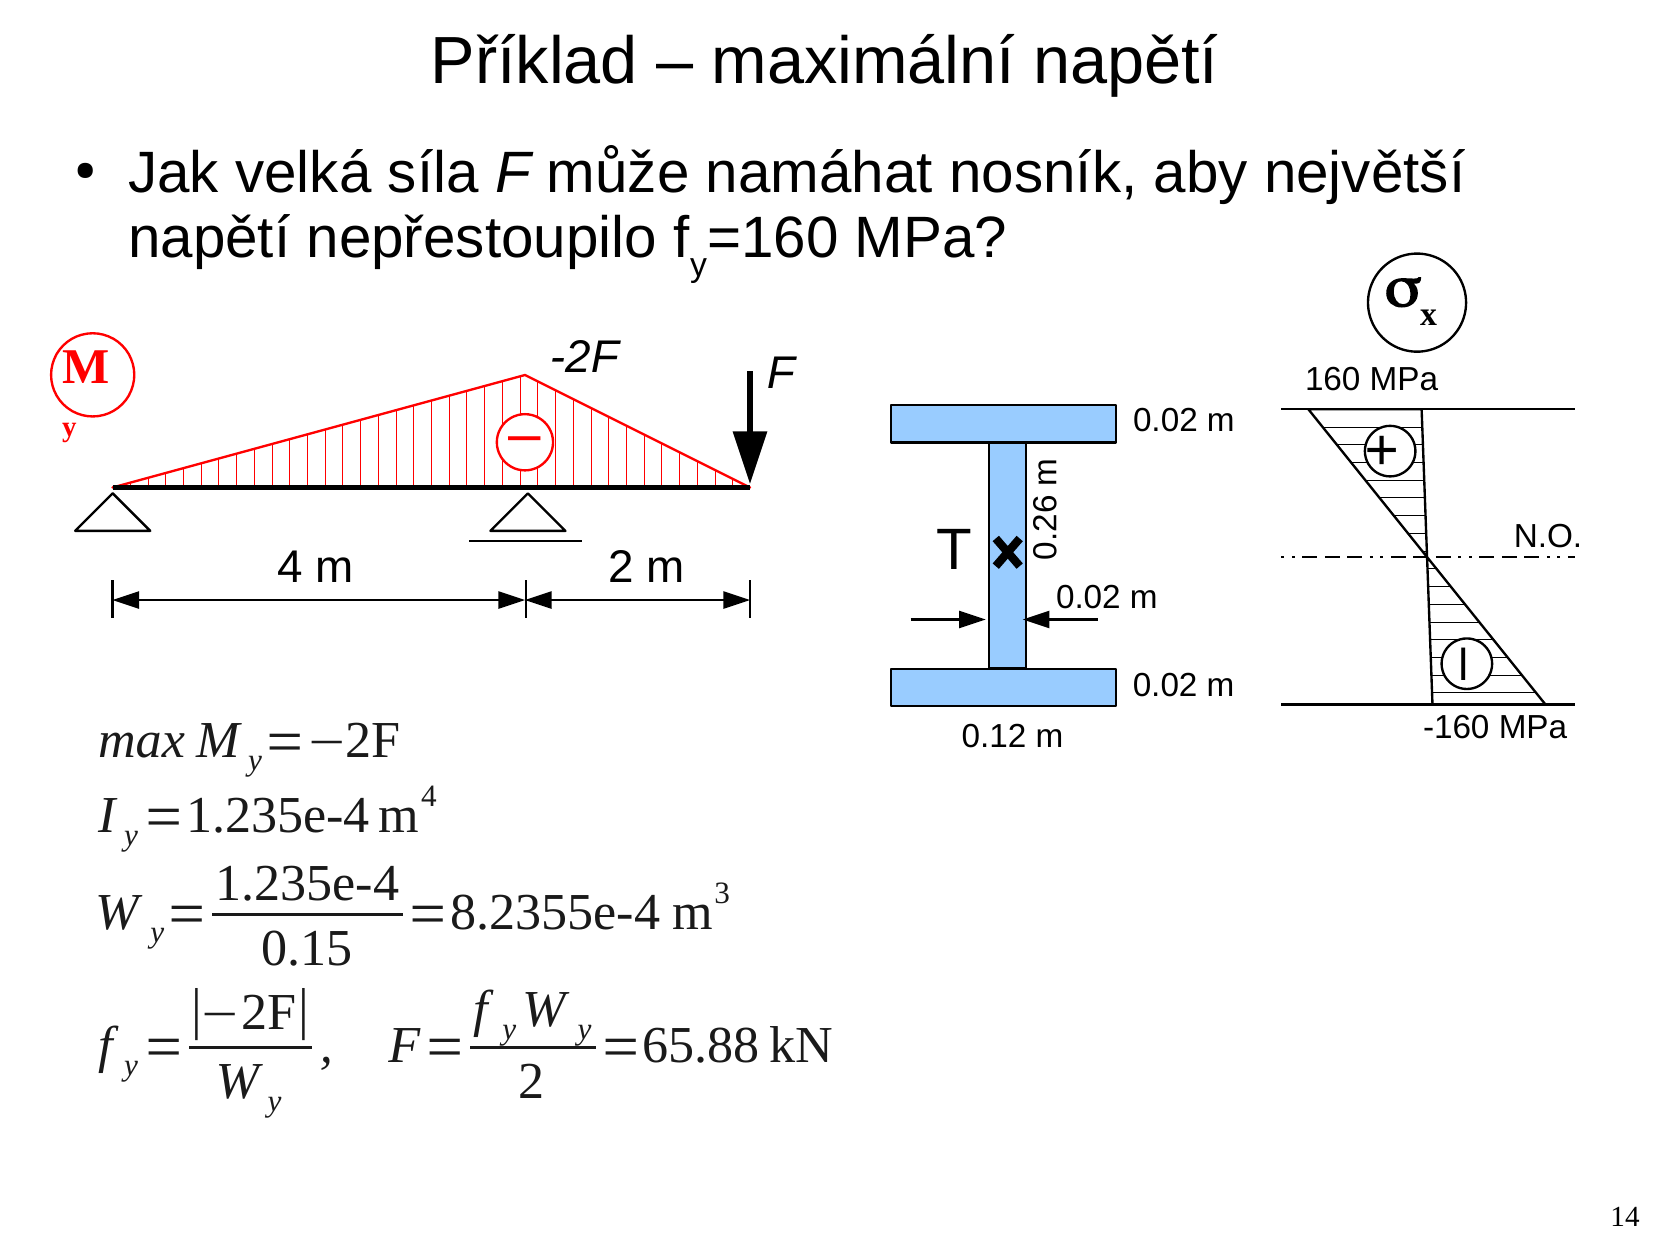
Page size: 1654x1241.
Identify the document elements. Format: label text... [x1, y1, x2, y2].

text_box 0.26 m [1019, 434, 1076, 575]
text_box – [493, 393, 556, 481]
text_box 160 MPa [1290, 353, 1460, 410]
text_box 0.02 m [1118, 659, 1259, 716]
text_box [1367, 483, 1488, 632]
title Příklad – maximální napětí [37, 8, 1613, 113]
text_box F [752, 339, 810, 413]
text_box [1308, 410, 1422, 450]
text_box T [921, 509, 987, 598]
text_box [890, 404, 1116, 707]
text_box – [1418, 632, 1506, 695]
text_box -160 MPa [1408, 701, 1590, 758]
text_box 2 m [593, 533, 700, 605]
chart [75, 712, 845, 1118]
text_box -2F [535, 324, 634, 397]
text_box 0.12 m [946, 710, 1074, 767]
text_box [1432, 655, 1543, 701]
text_box 4 m [262, 533, 369, 605]
text_box [139, 375, 745, 485]
text_box [1457, 274, 1467, 332]
text_box My [47, 331, 139, 487]
text_box 0.02 m [1118, 393, 1259, 450]
text_box 0.02 m [1041, 570, 1182, 627]
text_box N.O. [1499, 510, 1607, 567]
text_box + [1341, 418, 1430, 483]
text_box sx [1370, 246, 1457, 352]
text_box [1014, 547, 1019, 557]
list Jak velká síla F může namáhat nosník, aby největší napětí nepřestoupilo fy=160 MPa? [57, 140, 1608, 314]
